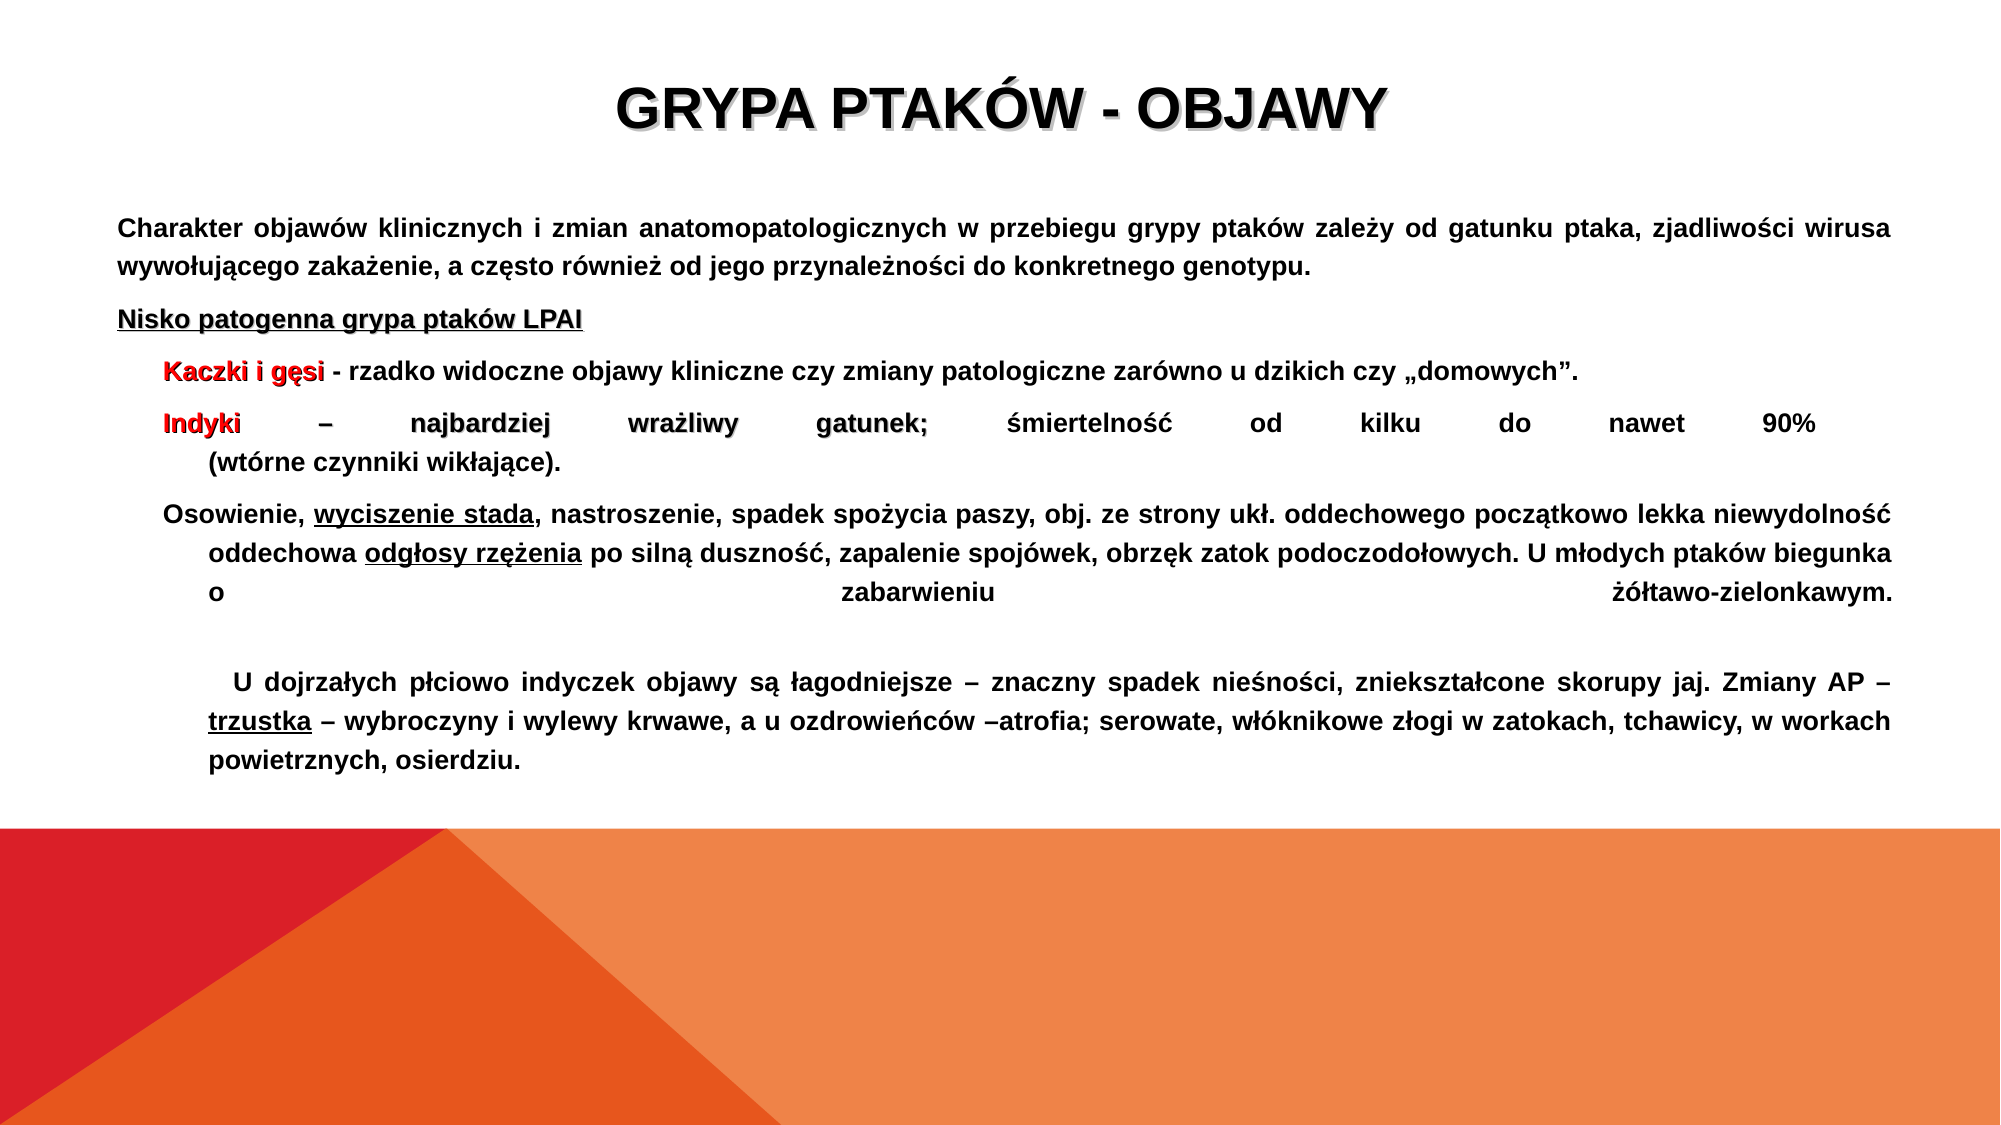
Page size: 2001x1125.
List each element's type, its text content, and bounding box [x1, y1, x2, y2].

list Charakter objawów klinicznych i zmian anatomopatologicznych w przebiegu grypy ptaków zależy od gatunku ptaka, zjadliwości wirusa wywołującego zakażenie, a często również od jego przynależności do konkretnego genotypu. Nisko patogenna grypa ptaków LPAI Kaczki i gęsi - rzadko widoczne objawy kliniczne czy zmiany patologiczne zarówno u dzikich czy „domowych”. Indyki – najbardziej wrażliwy gatunek; śmiertelność od kilku do nawet 90% (wtórne czynniki wikłające). Osowienie, wyciszenie stada, nastroszenie, spadek spożycia paszy, obj. ze strony ukł. oddechowego początkowo lekka niewydolność oddechowa odgłosy rzężenia po silną duszność, zapalenie spojówek, obrzęk zatok podoczodołowych. U młodych ptaków biegunka o zabarwieniu żółtawo-zielonkawym. U dojrzałych płciowo indyczek objawy są łagodniejsze – znaczny spadek nieśności, zniekształcone skorupy jaj. Zmiany AP – trzustka – wybroczyny i wylewy krwawe, a u ozdrowieńców –atrofia; serowate, włóknikowe złogi w zatokach, tchawicy, w workach powietrznych, osierdziu. [102, 196, 1910, 784]
title GRYPA PTAKÓW - objawy [180, 60, 1825, 150]
